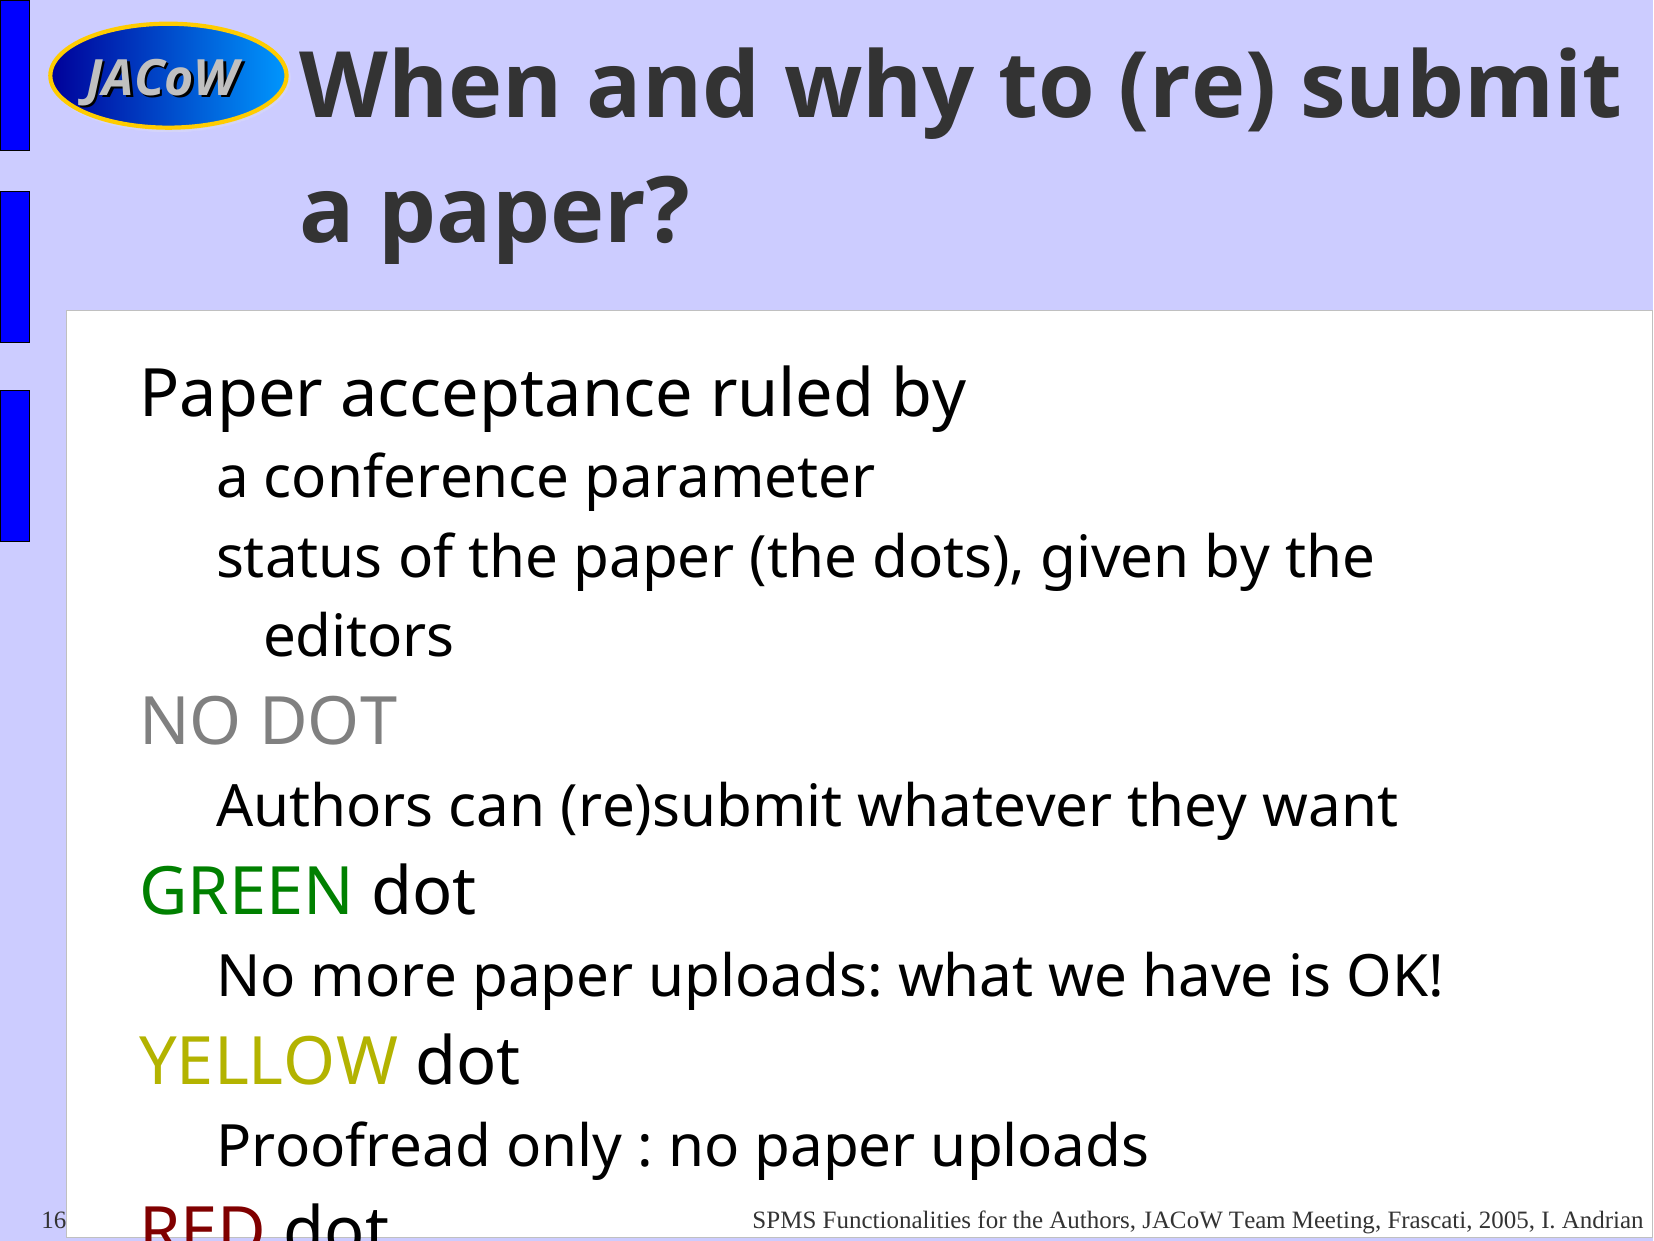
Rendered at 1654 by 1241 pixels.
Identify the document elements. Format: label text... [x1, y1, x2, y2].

title When and why to (re) submit a paper? [299, 19, 1650, 283]
list Paper acceptance ruled by a conference parameter status of the paper (the dots), given by the editors NO DOT Authors can (re)submit whatever they want GREEN dot No more paper uploads: what we have is OK! YELLOW dot Proofread only : no paper uploads RED dot Author intervention is needed. OK to resubmit [121, 344, 1534, 1134]
